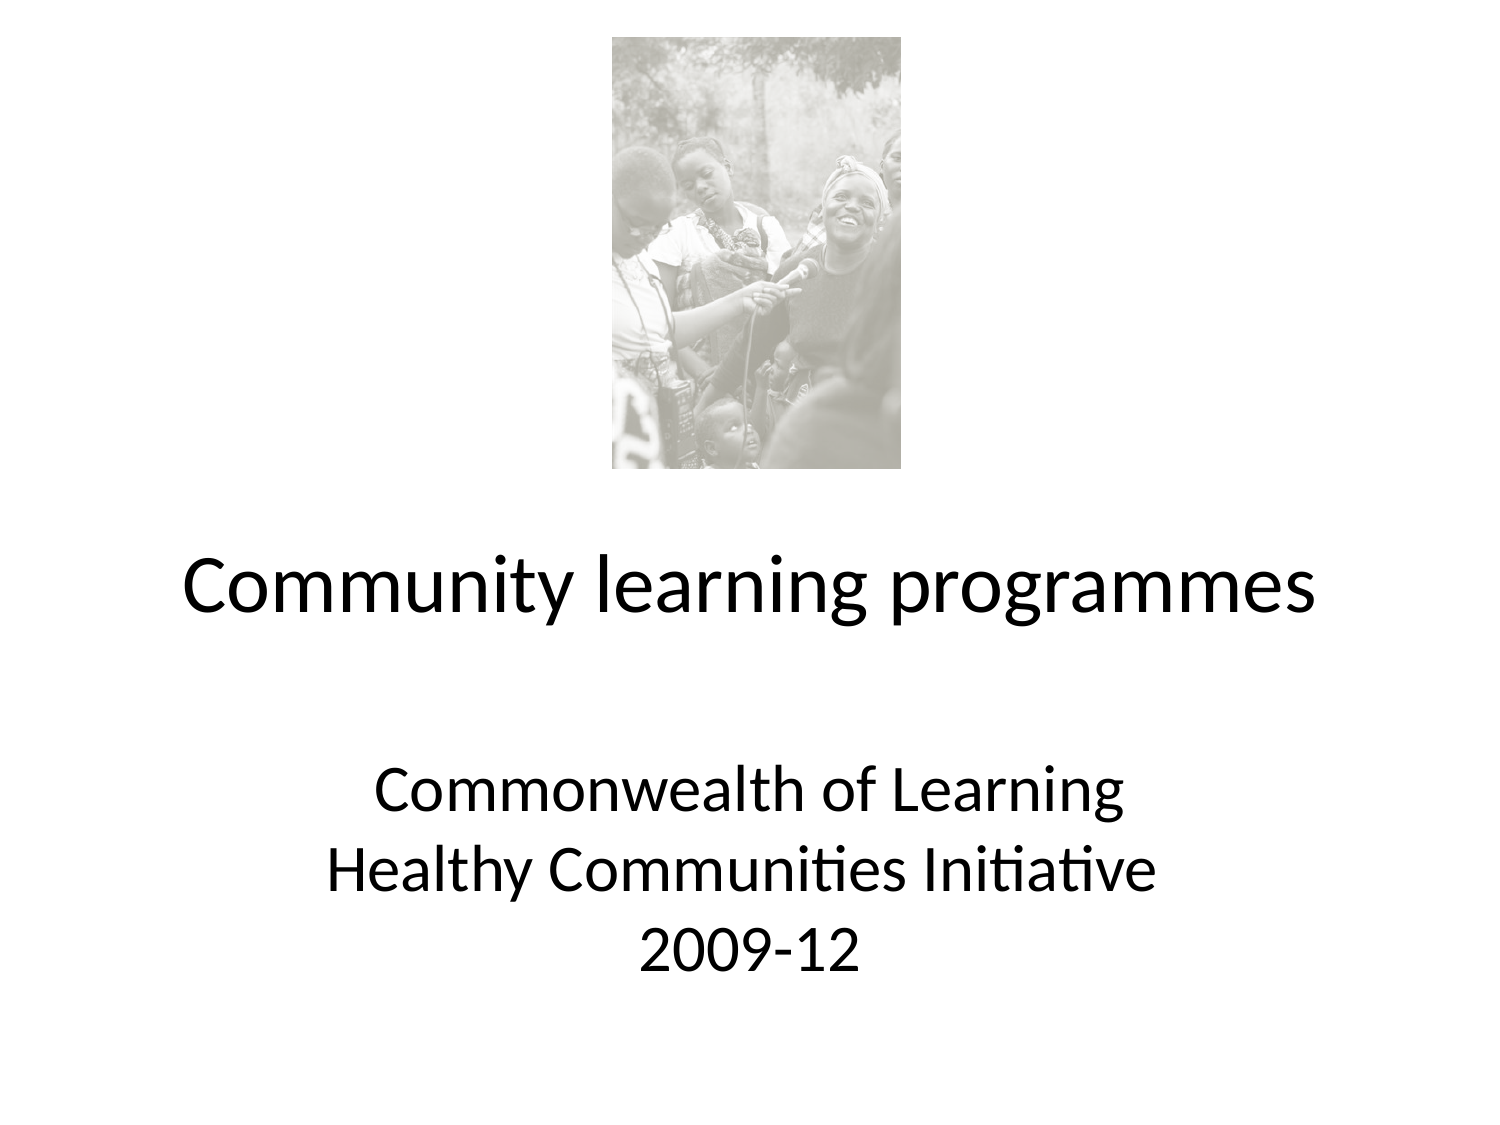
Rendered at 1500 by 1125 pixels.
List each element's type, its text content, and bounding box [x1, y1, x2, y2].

text_box Community learning programmes [112, 458, 1388, 700]
picture [612, 37, 901, 458]
text_box Commonwealth of Learning Healthy Communities Initiative 2009-12 [225, 737, 1276, 1025]
